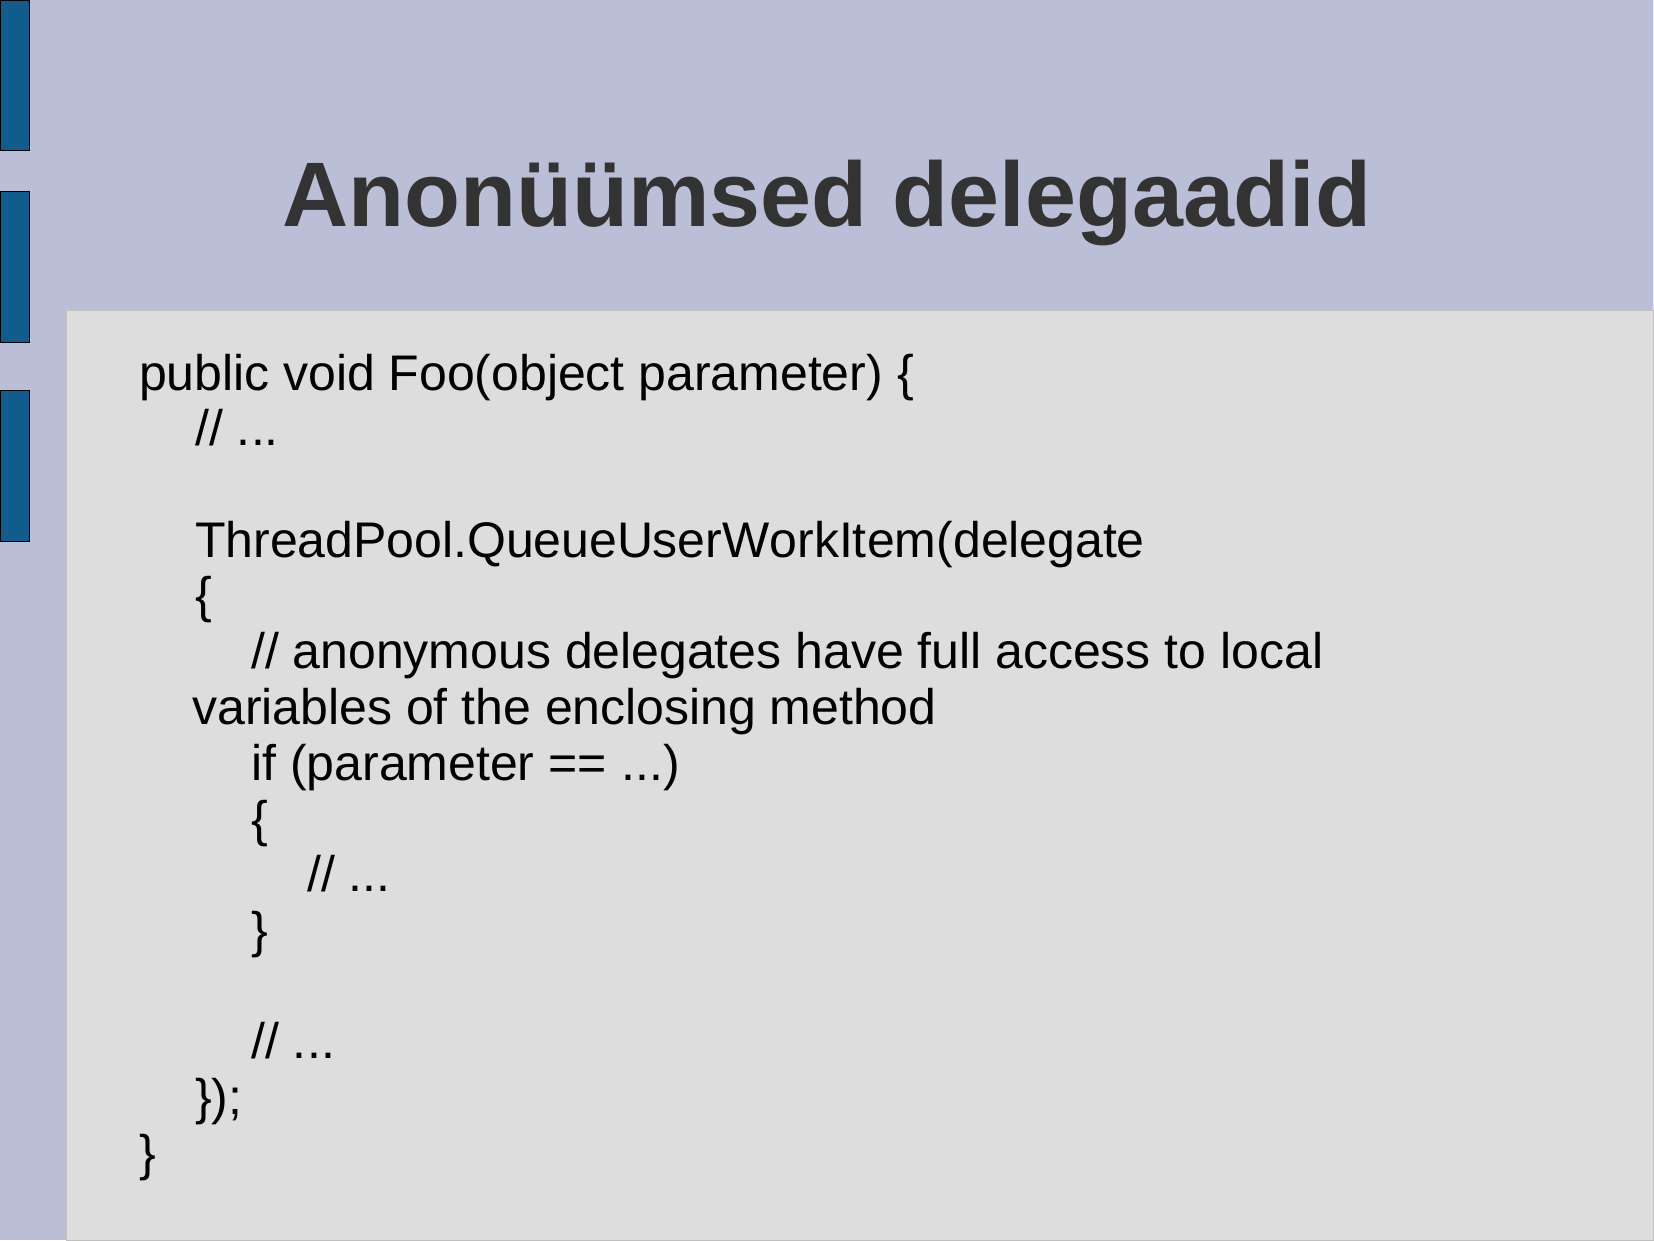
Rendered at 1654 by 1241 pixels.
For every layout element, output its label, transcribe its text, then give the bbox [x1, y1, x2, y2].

title Anonüümsed delegaadid [121, 91, 1534, 299]
list public void Foo(object parameter) { // ... ThreadPool.QueueUserWorkItem(delegate { // anonymous delegates have full access to local variables of the enclosing method if (parameter == ...) { // ... } // ... }); } [121, 344, 1534, 1182]
